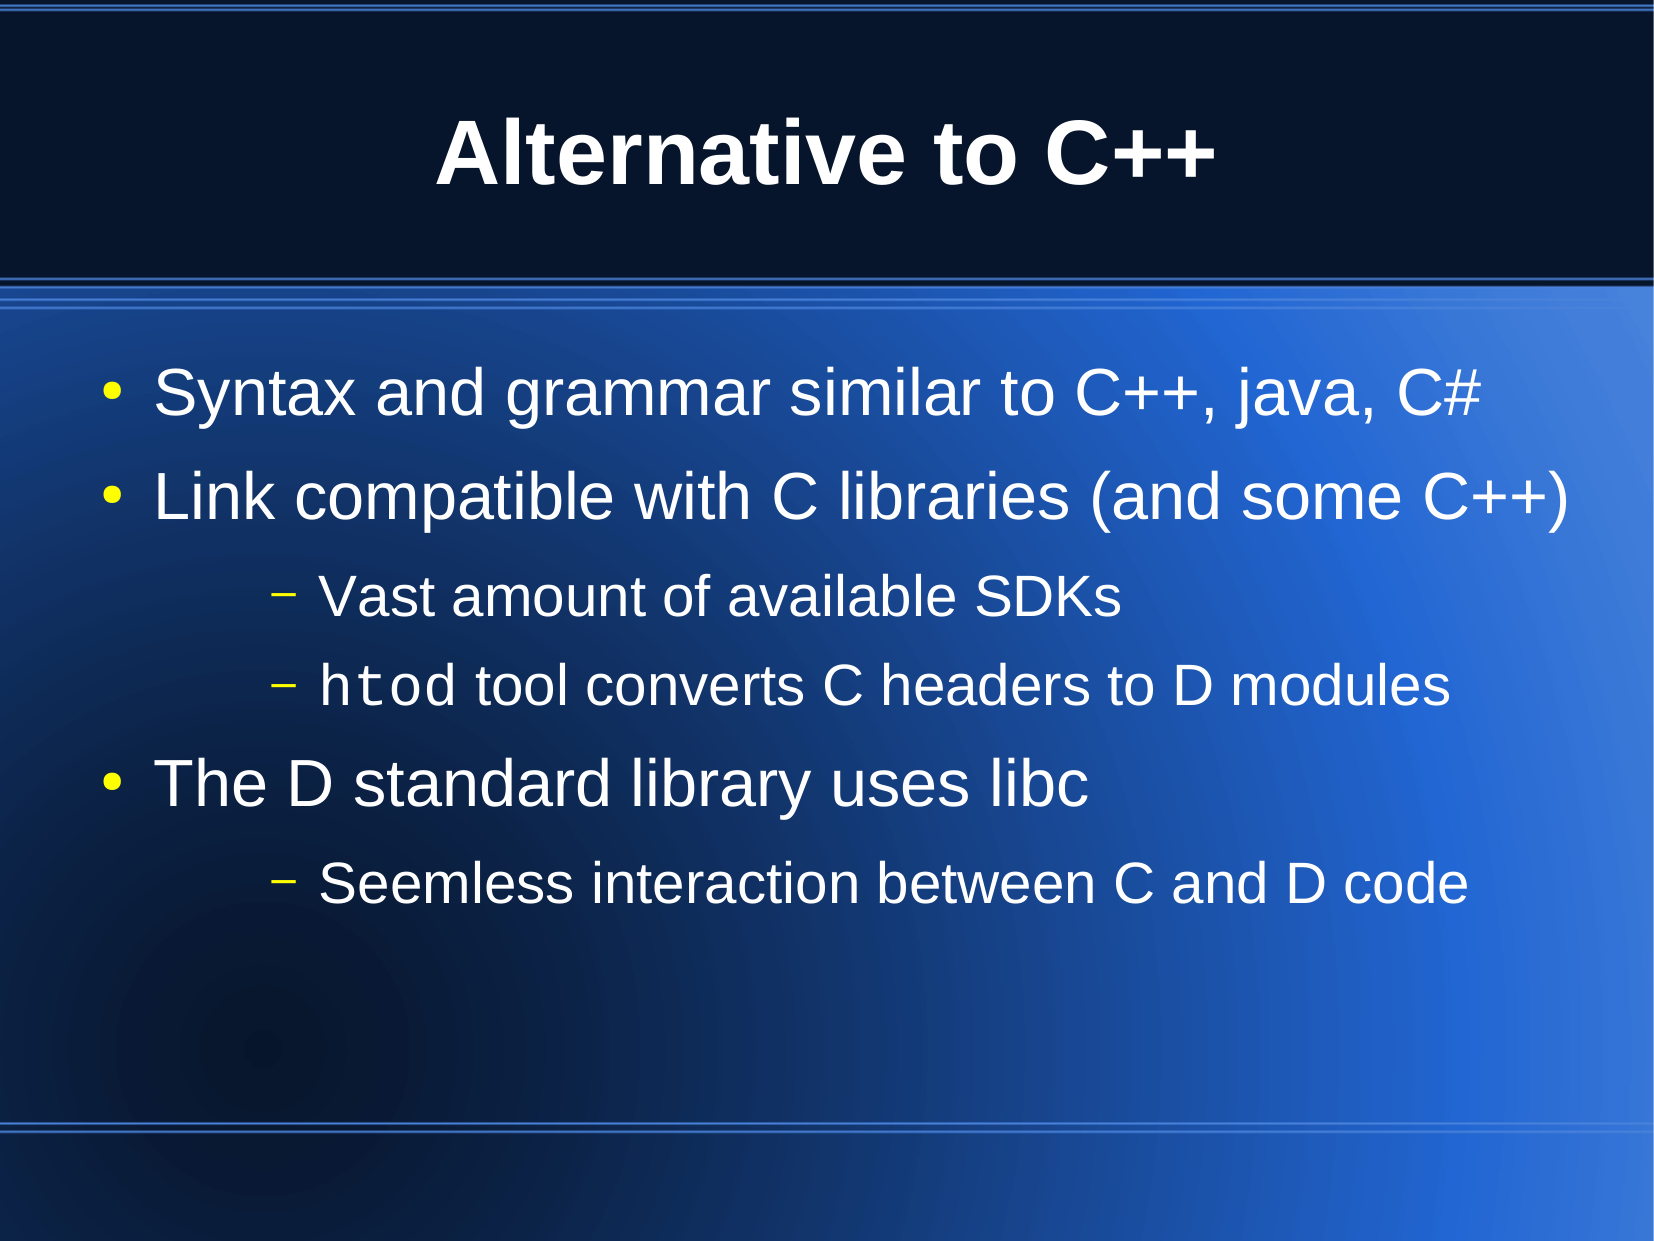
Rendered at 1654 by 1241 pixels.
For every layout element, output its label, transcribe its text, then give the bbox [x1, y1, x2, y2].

picture [0, 0, 1654, 1241]
list Syntax and grammar similar to C++, java, C# Link compatible with C libraries (and some C++) Vast amount of available SDKs htod tool converts C headers to D modules The D standard library uses libc Seemless interaction between C and D code [82, 355, 1654, 1058]
title Alternative to C++ [82, 49, 1571, 257]
